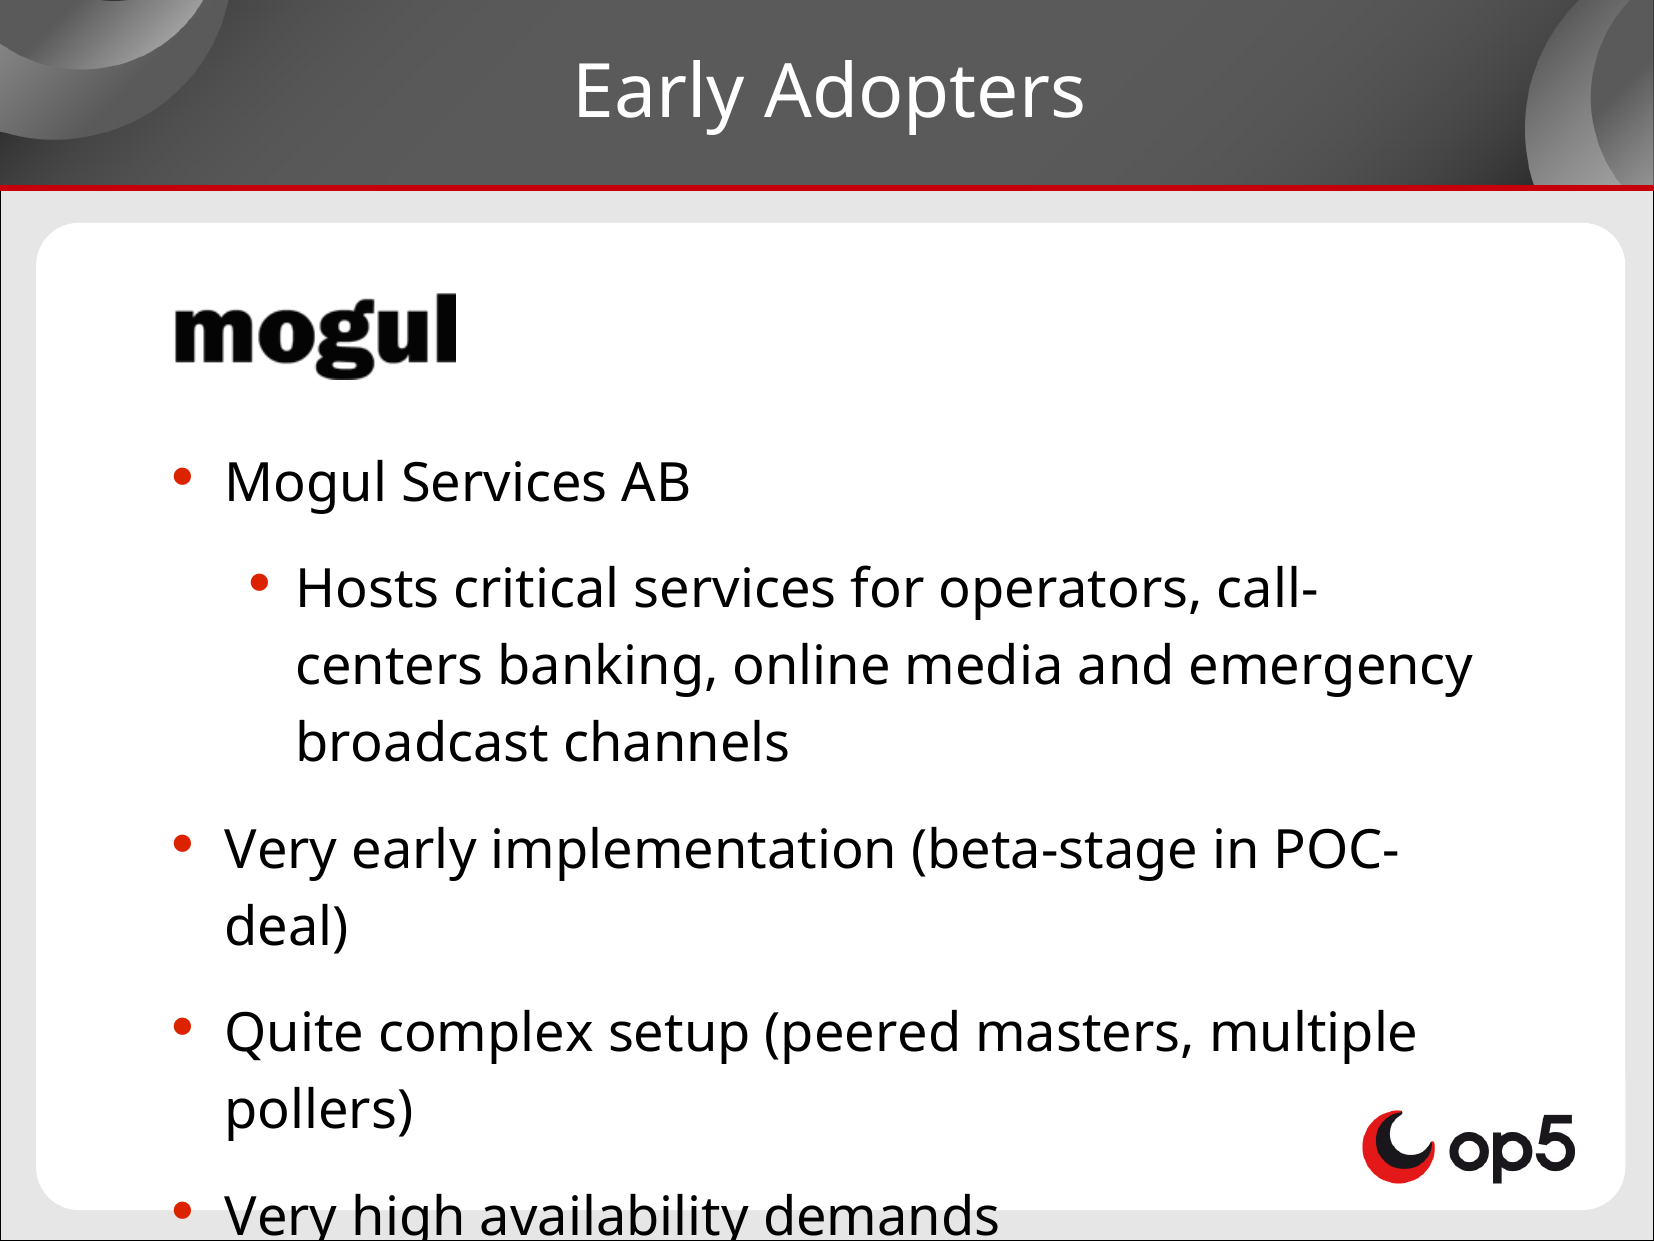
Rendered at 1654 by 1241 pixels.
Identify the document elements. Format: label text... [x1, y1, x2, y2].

picture [1350, 1103, 1587, 1191]
picture [0, 0, 1654, 185]
title Early Adopters [88, 7, 1571, 168]
text_box Mogul Services AB Hosts critical services for operators, call-centers banking, online media and emergency broadcast channels Very early implementation (beta-stage in POC-deal) Quite complex setup (peered masters, multiple pollers) Very high availability demands [153, 336, 1507, 1138]
picture [174, 293, 456, 336]
